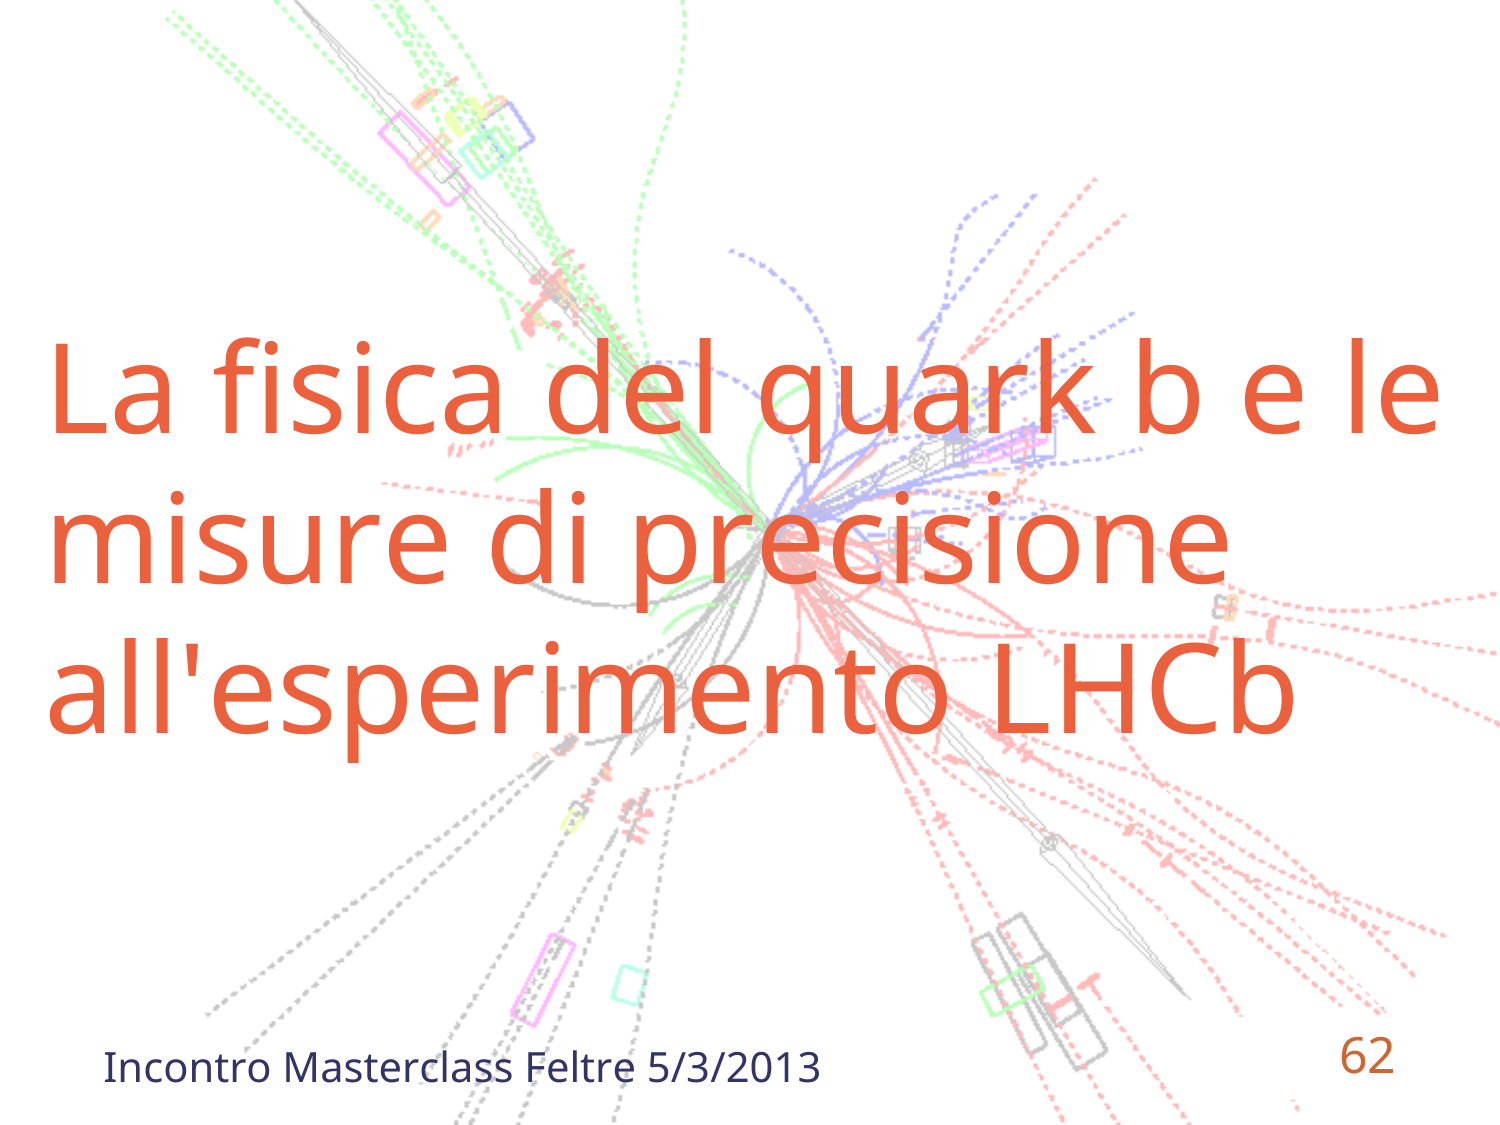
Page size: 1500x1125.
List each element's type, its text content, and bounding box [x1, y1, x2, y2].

picture [0, 0, 1500, 1125]
text_box La fisica del quark b e le misure di precisione all'esperimento LHCb [29, 301, 1477, 767]
